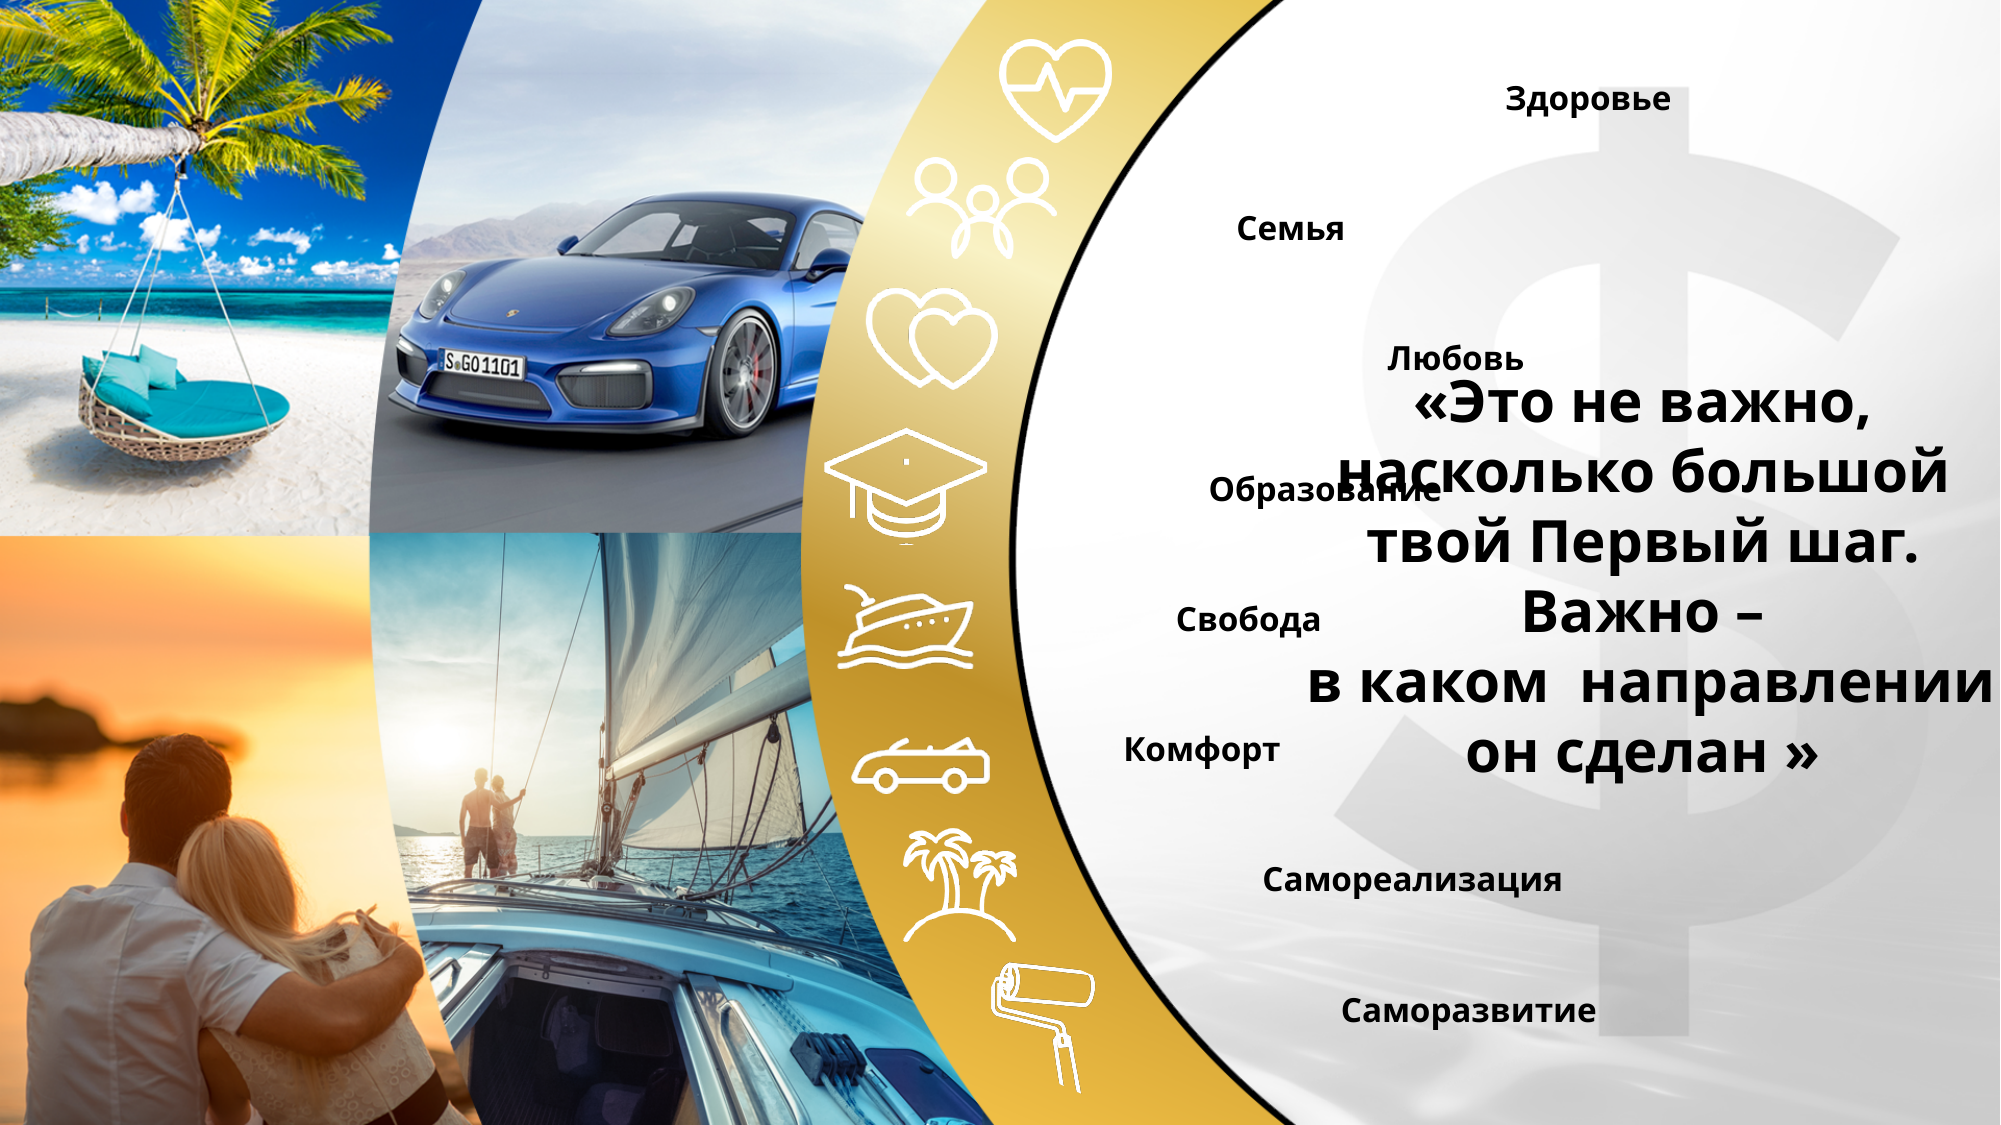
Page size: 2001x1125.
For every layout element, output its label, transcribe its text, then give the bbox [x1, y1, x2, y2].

picture [0, 0, 2000, 1125]
text_box Комфорт [1087, 728, 1253, 769]
text_box Свобода [1063, 597, 1253, 638]
text_box Любовь [1087, 337, 1525, 378]
text_box Саморазвитие [1235, 988, 1598, 1029]
text_box Семья [1149, 207, 1346, 248]
text_box Образование [1063, 467, 1253, 508]
text_box Здоровье [1235, 77, 1672, 117]
text_box «Это не важно, насколько большой твой Первый шаг. Важно – в каком направлении он сделан » [1253, 356, 2000, 792]
text_box Самореализация [1149, 858, 1564, 899]
